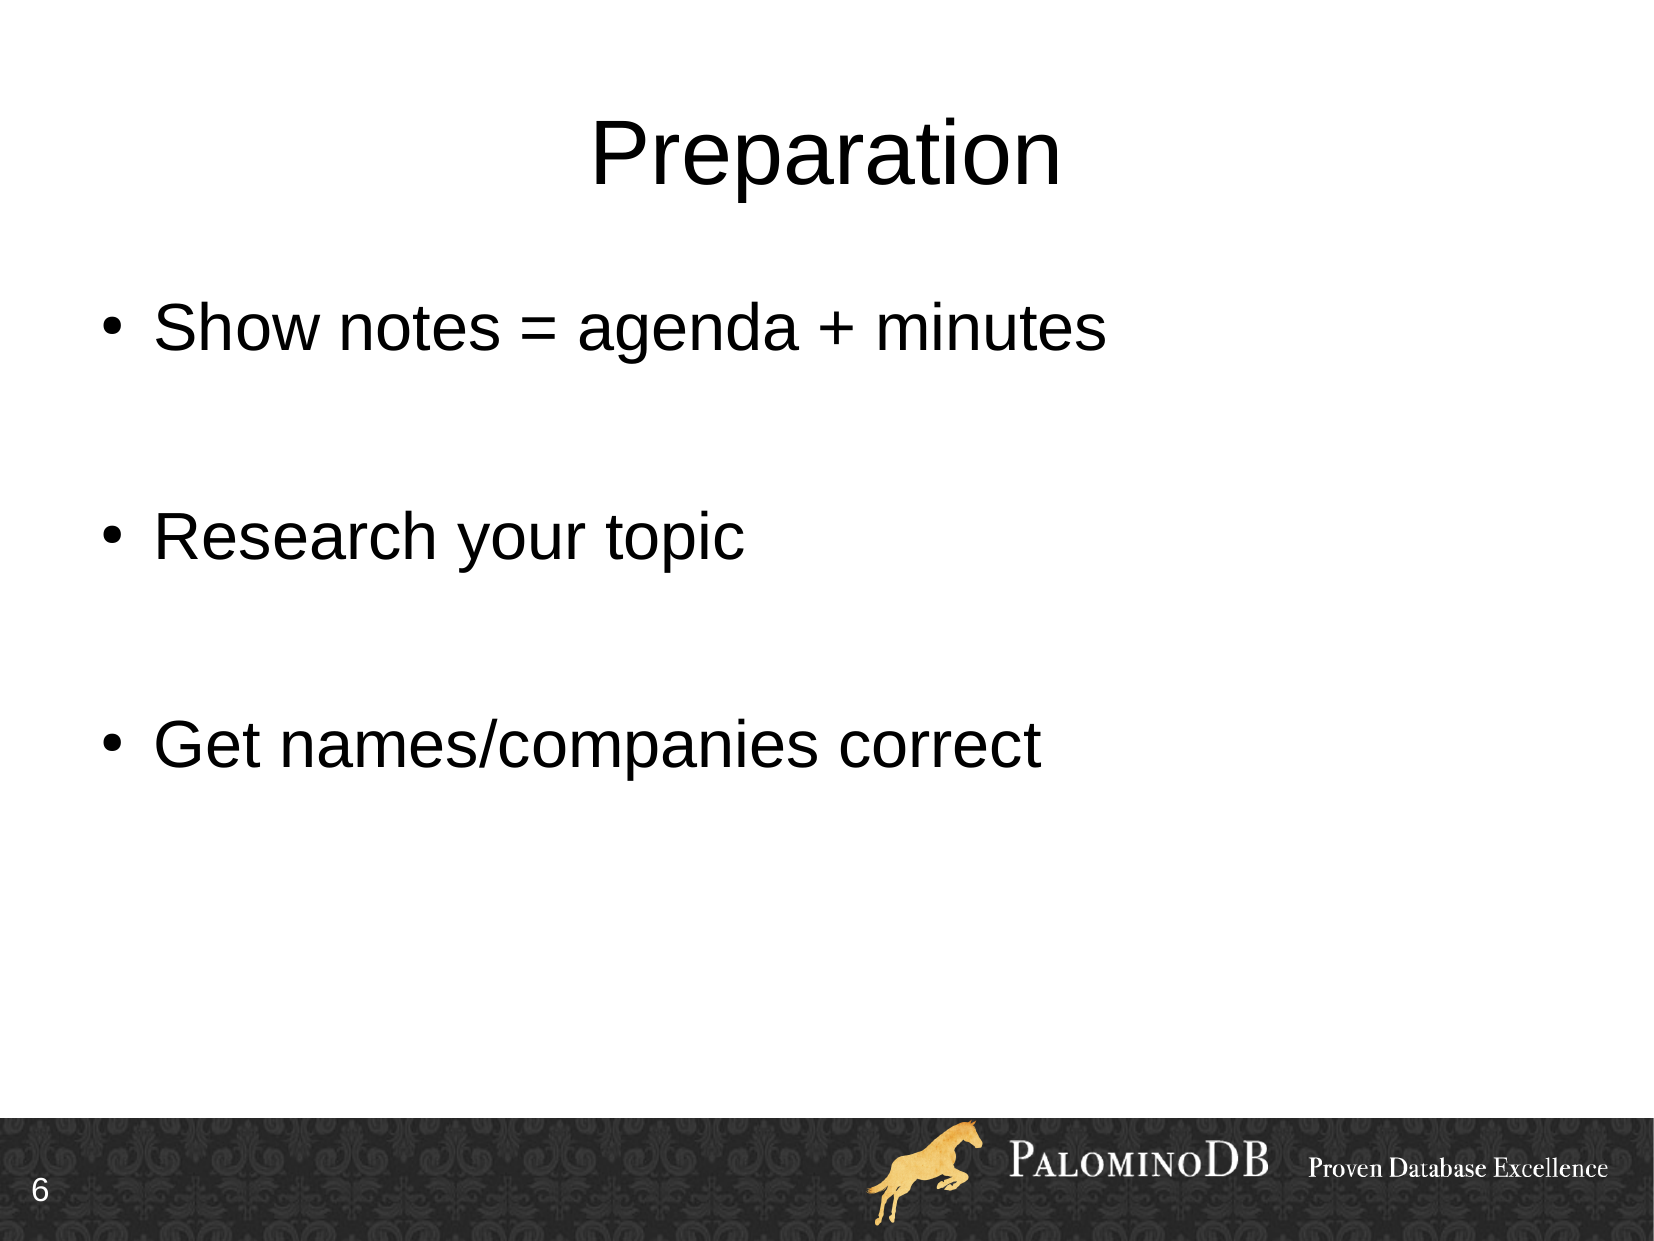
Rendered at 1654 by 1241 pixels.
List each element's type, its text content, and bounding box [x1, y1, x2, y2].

picture [0, 1109, 1654, 1241]
list Show notes = agenda + minutes Research your topic Get names/companies correct [82, 290, 1571, 1109]
title Preparation [82, 49, 1571, 257]
